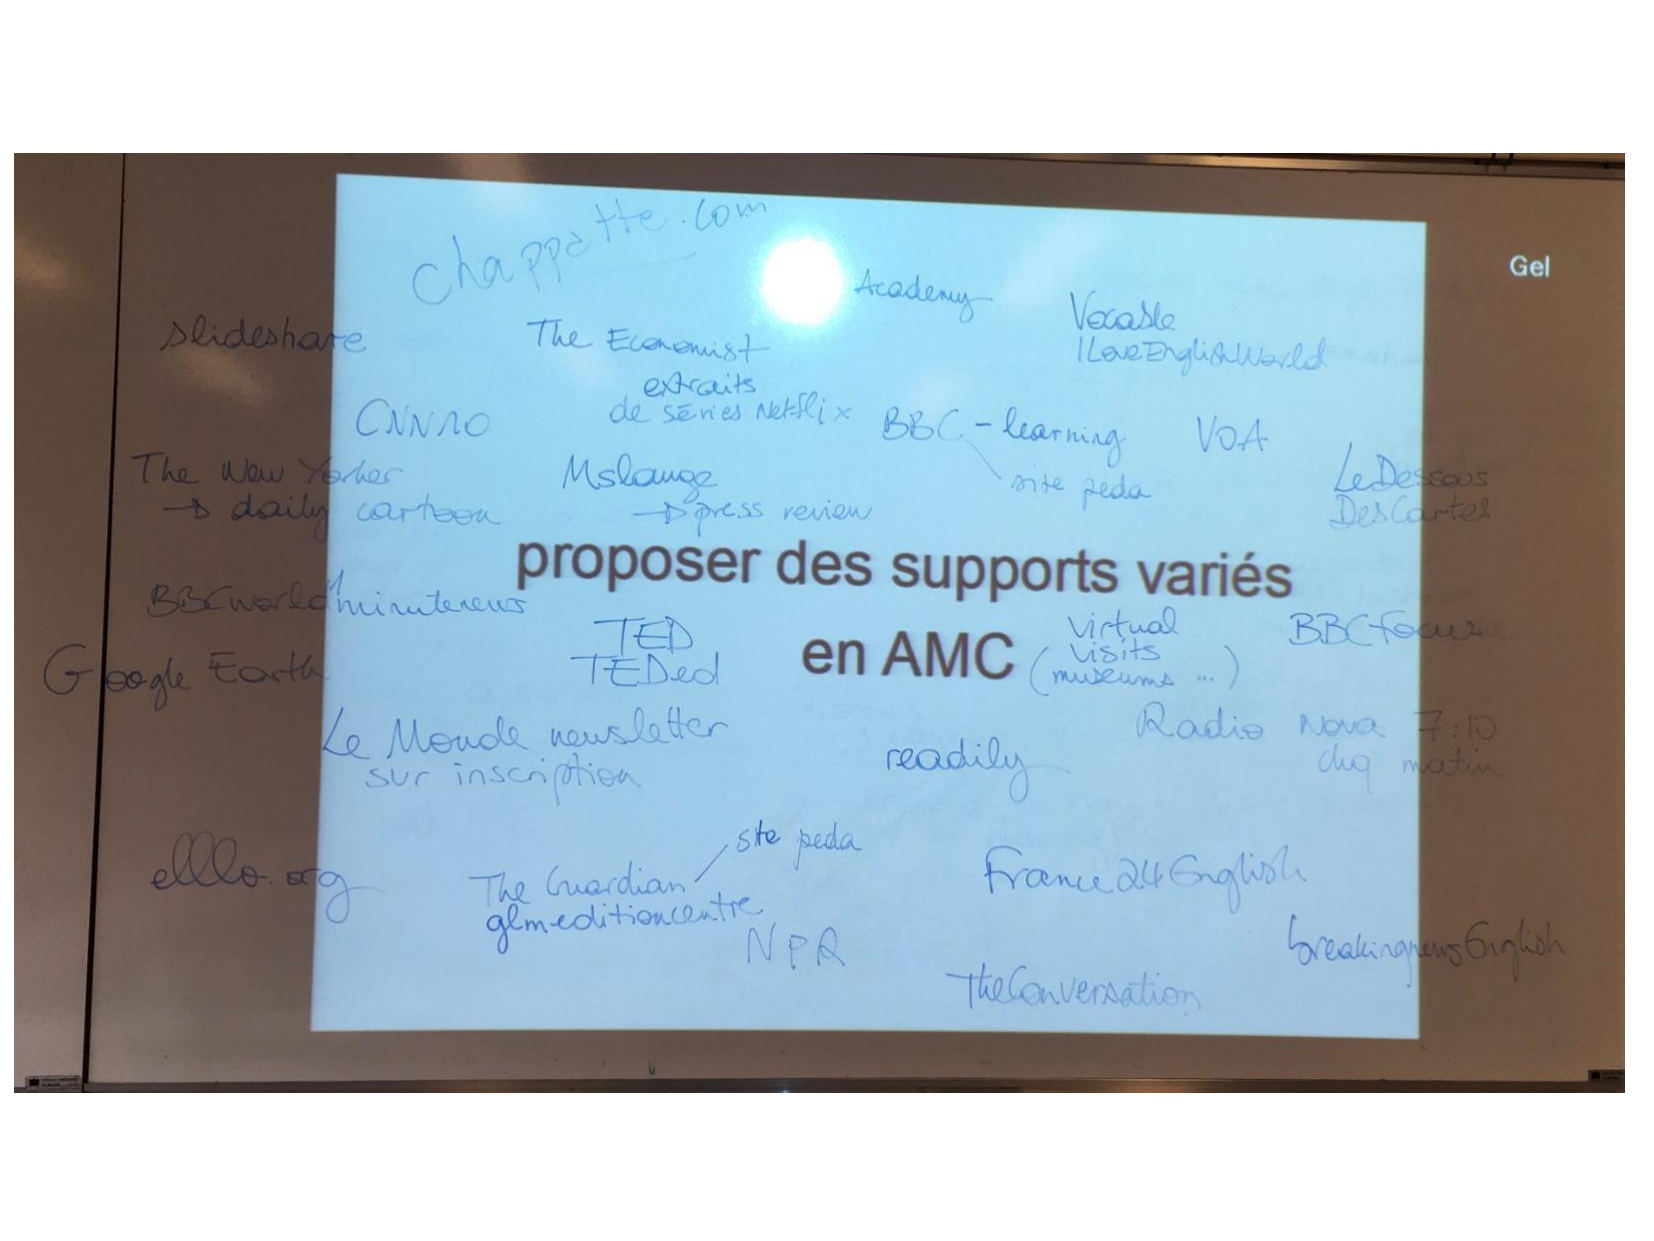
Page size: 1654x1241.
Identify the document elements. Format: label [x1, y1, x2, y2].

picture [14, 153, 1625, 1093]
